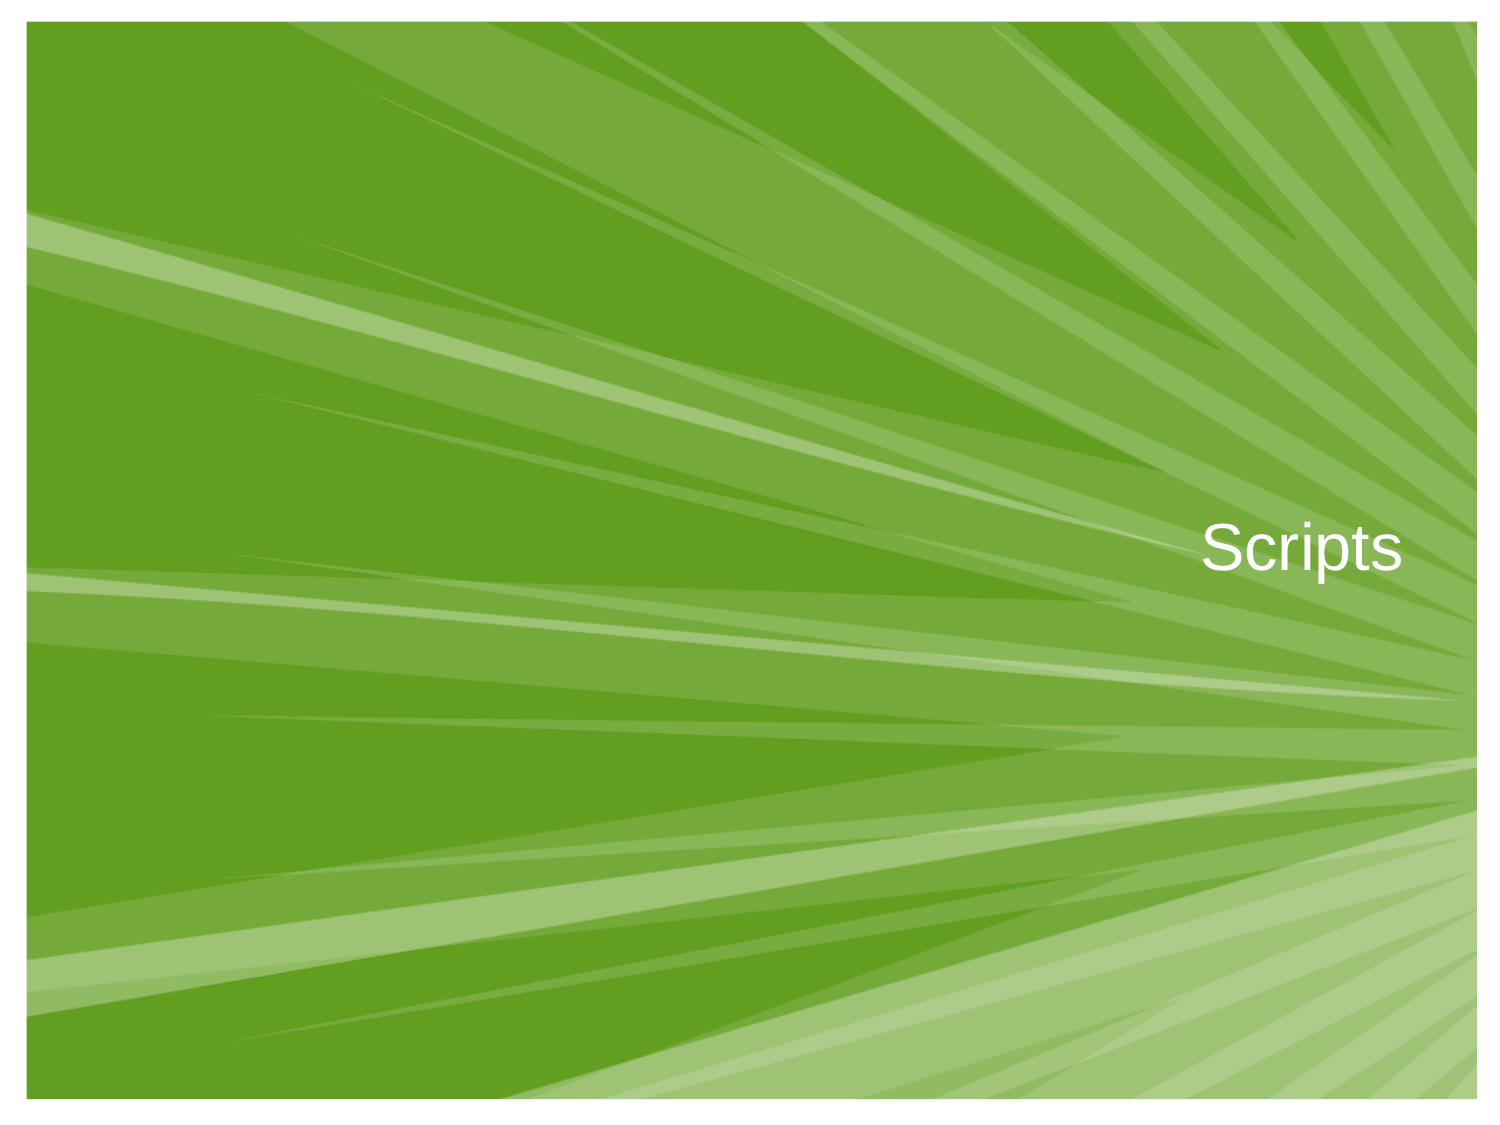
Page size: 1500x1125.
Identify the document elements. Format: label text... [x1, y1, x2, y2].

picture [26, 21, 1479, 1100]
title Scripts [53, 449, 1404, 638]
